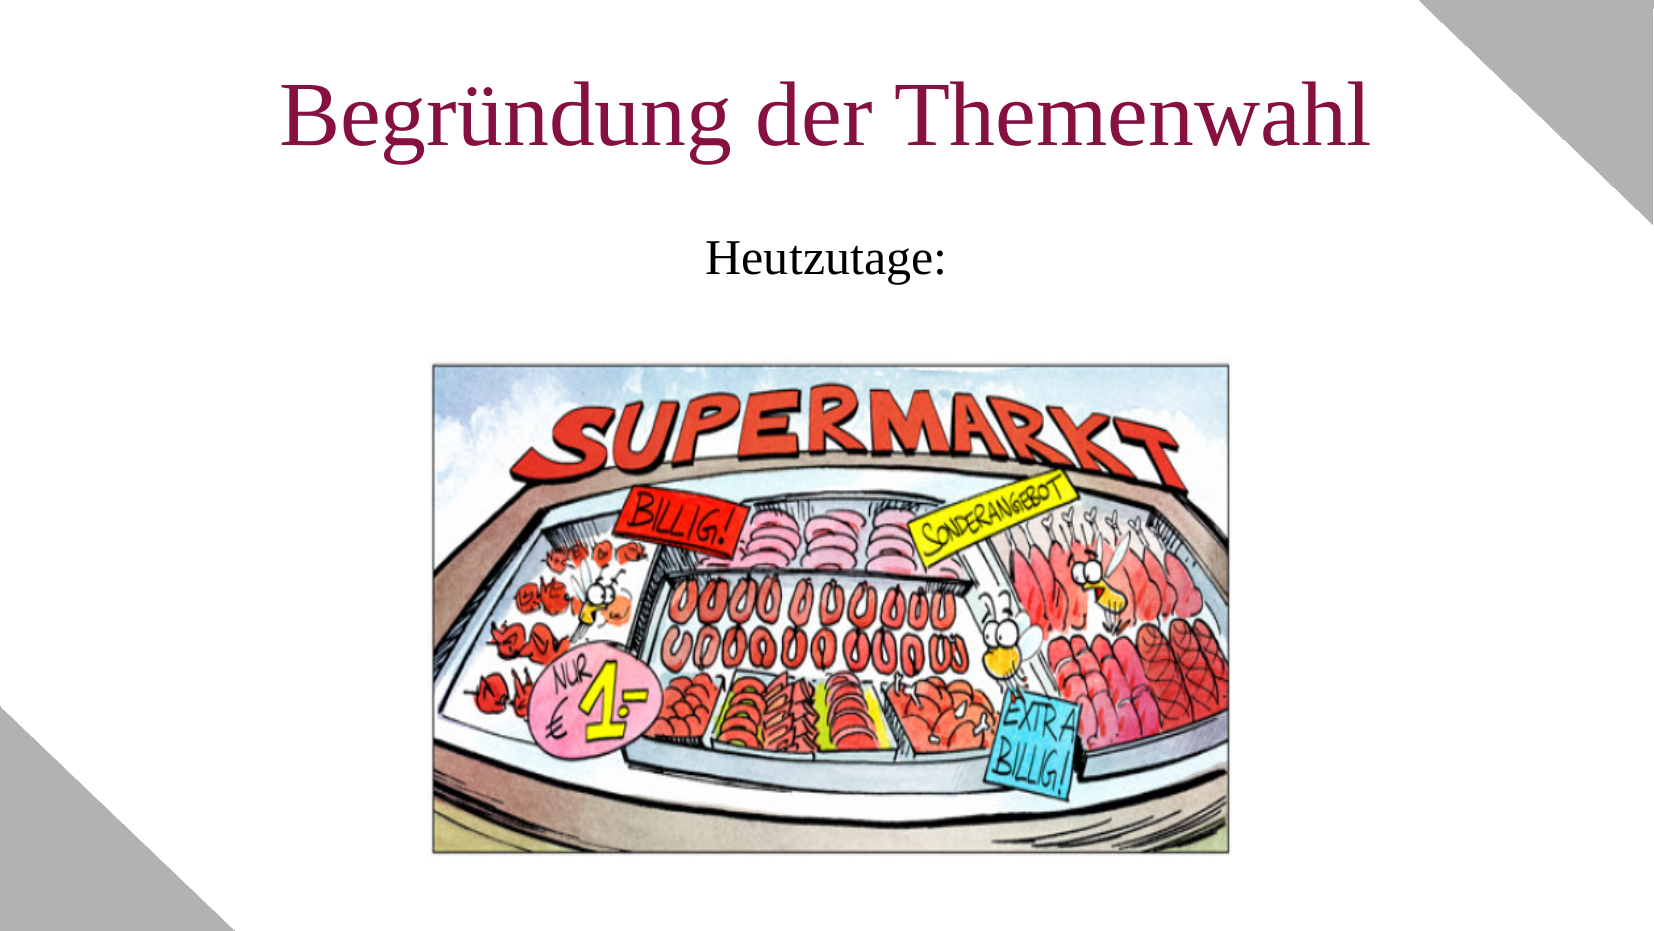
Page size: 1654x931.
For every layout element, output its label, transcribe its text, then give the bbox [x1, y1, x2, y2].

picture [427, 357, 1232, 859]
subtitle Heutzutage: [82, 203, 1571, 311]
title Begründung der Themenwahl [82, 37, 1571, 193]
text_box [0, 706, 235, 931]
text_box [1419, 0, 1654, 225]
